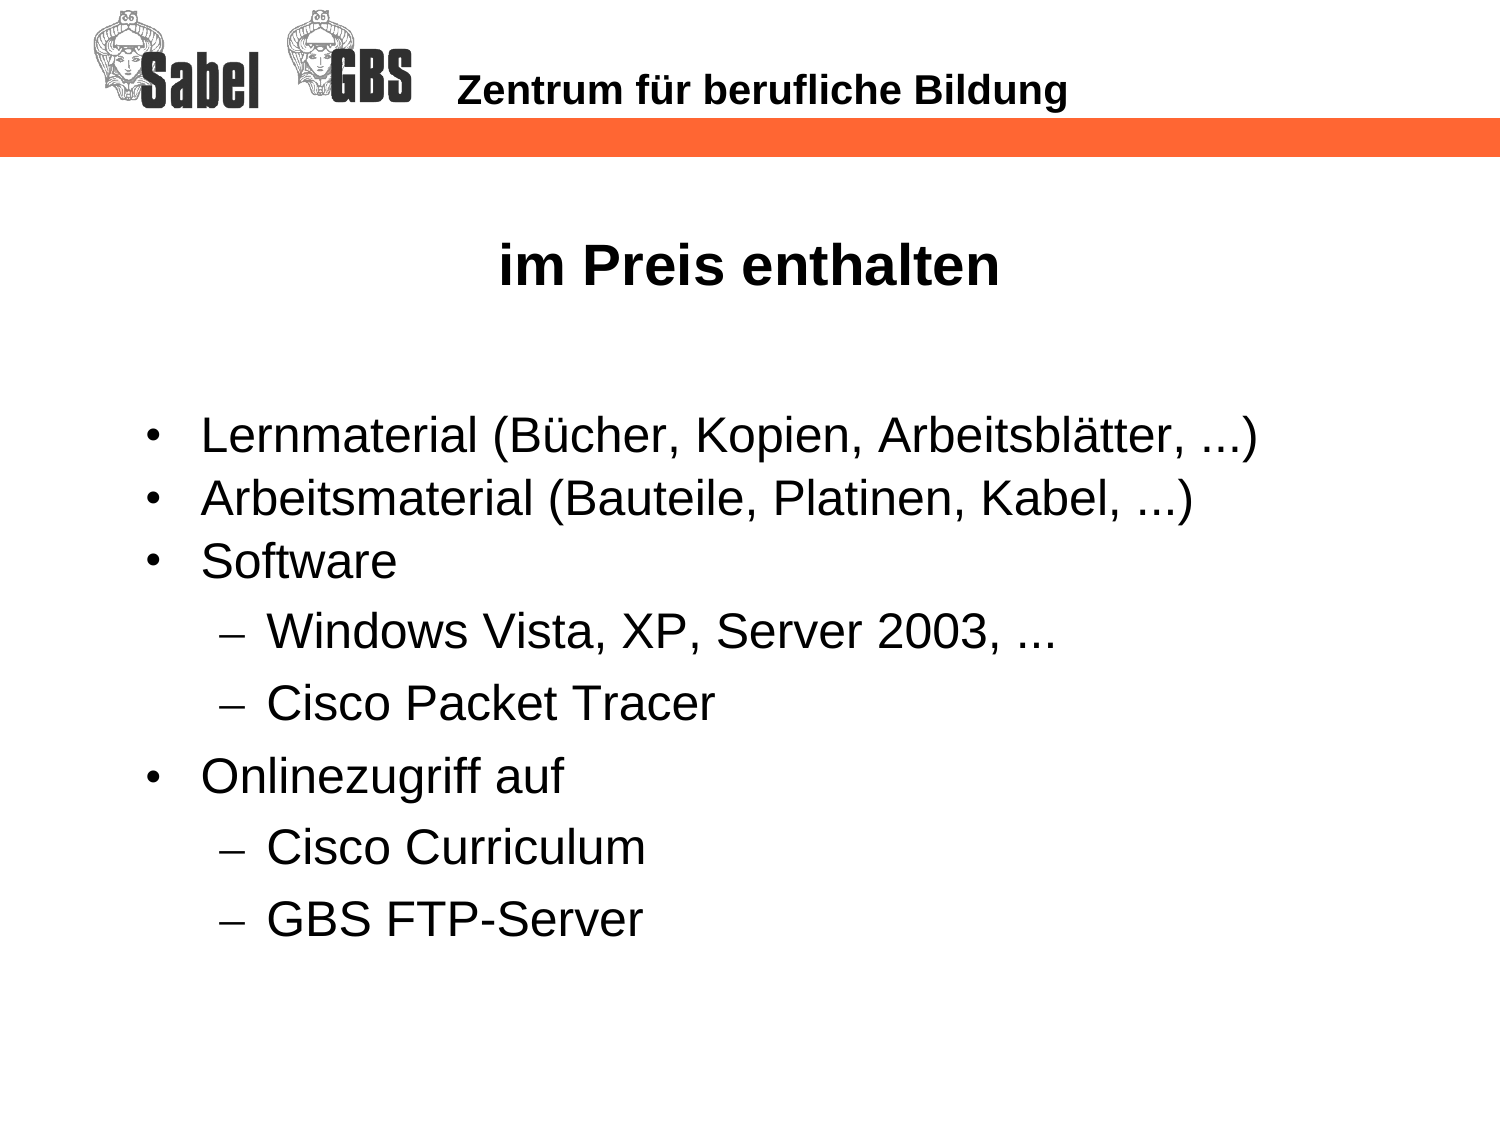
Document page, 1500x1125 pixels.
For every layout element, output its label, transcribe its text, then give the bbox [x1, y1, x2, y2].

picture [88, 0, 264, 118]
picture [265, 0, 433, 113]
list Lernmaterial (Bücher, Kopien, Arbeitsblätter, ...) Arbeitsmaterial (Bauteile, Platinen, Kabel, ...) Software Windows Vista, XP, Server 2003, ... Cisco Packet Tracer Onlinezugriff auf Cisco Curriculum GBS FTP-Server [129, 336, 1312, 1018]
title im Preis enthalten [112, 221, 1388, 309]
